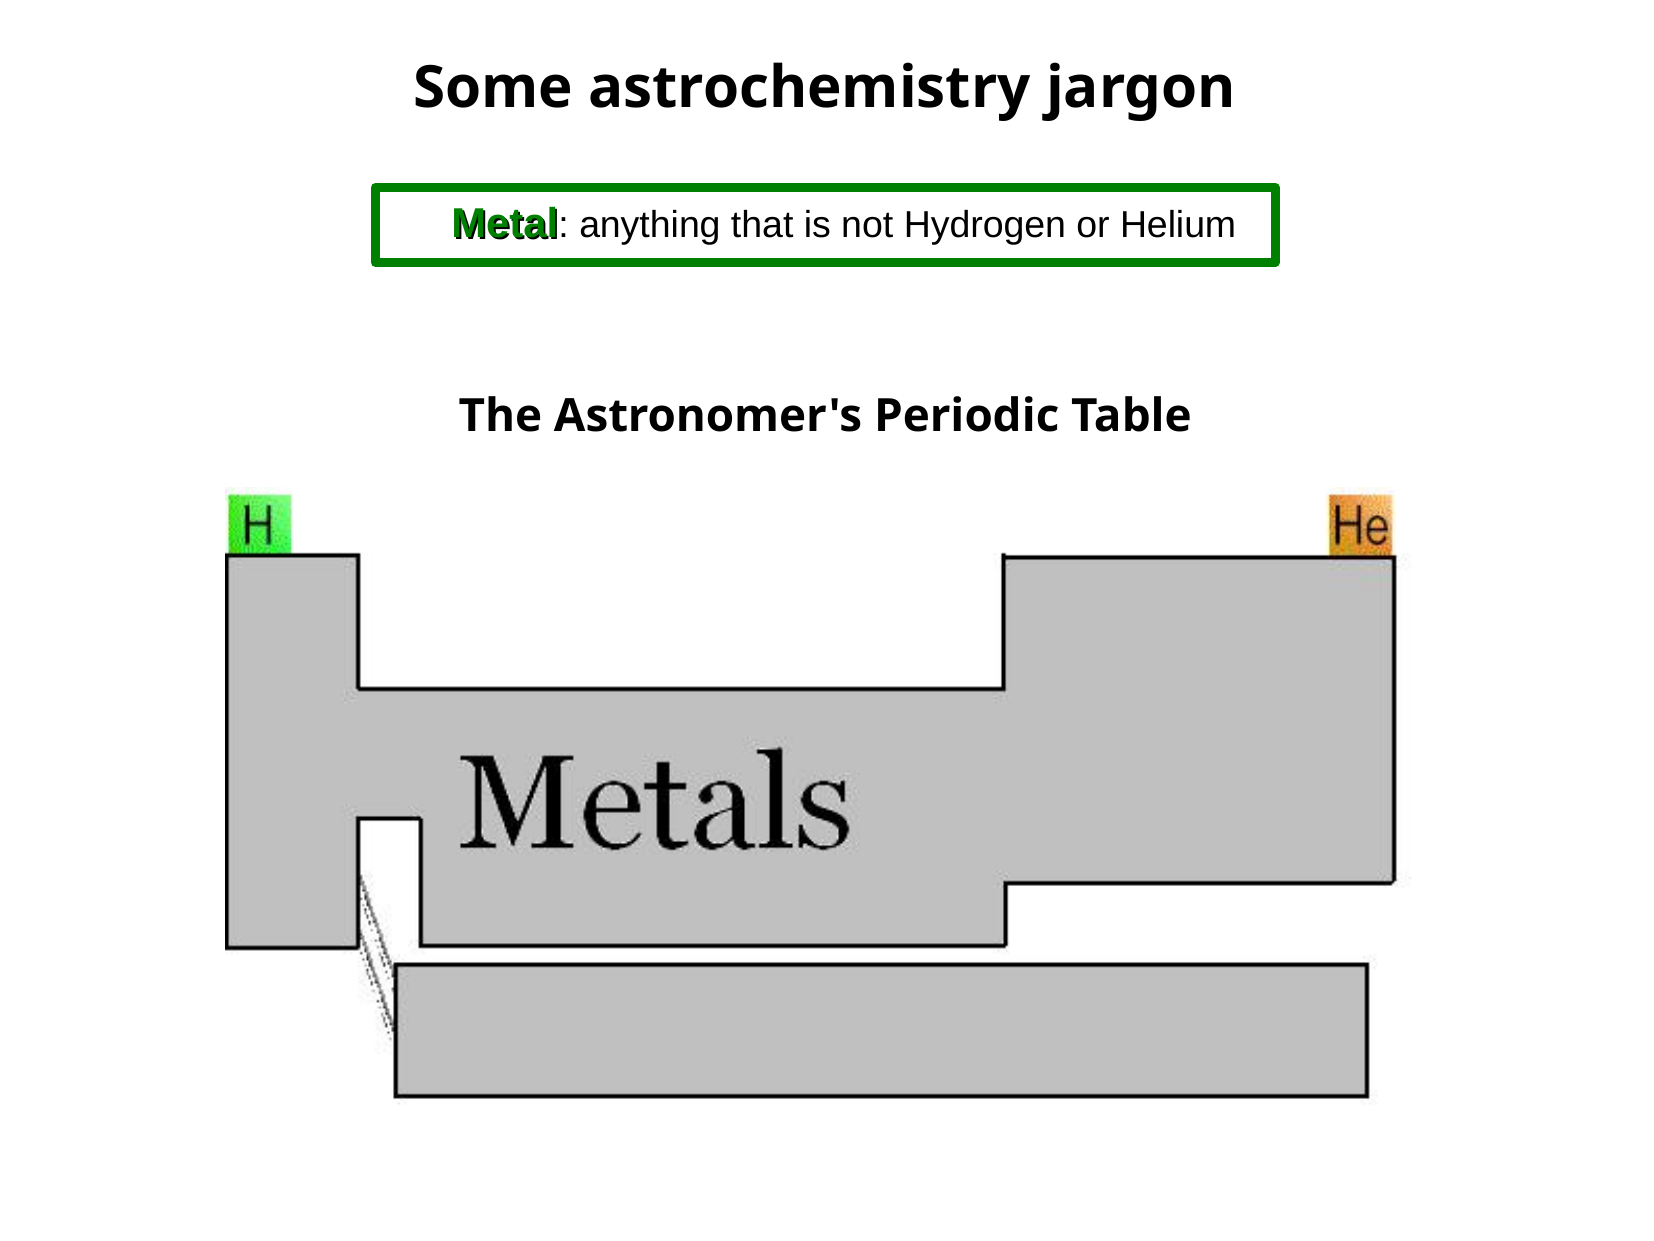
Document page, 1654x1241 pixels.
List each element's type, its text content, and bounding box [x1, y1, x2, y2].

text_box Metal: anything that is not Hydrogen or Helium [150, 192, 1538, 338]
text_box The Astronomer's Periodic Table [262, 375, 1388, 454]
text_box [375, 187, 1276, 192]
picture [225, 487, 1426, 1149]
text_box Some astrochemistry jargon [262, 37, 1388, 134]
